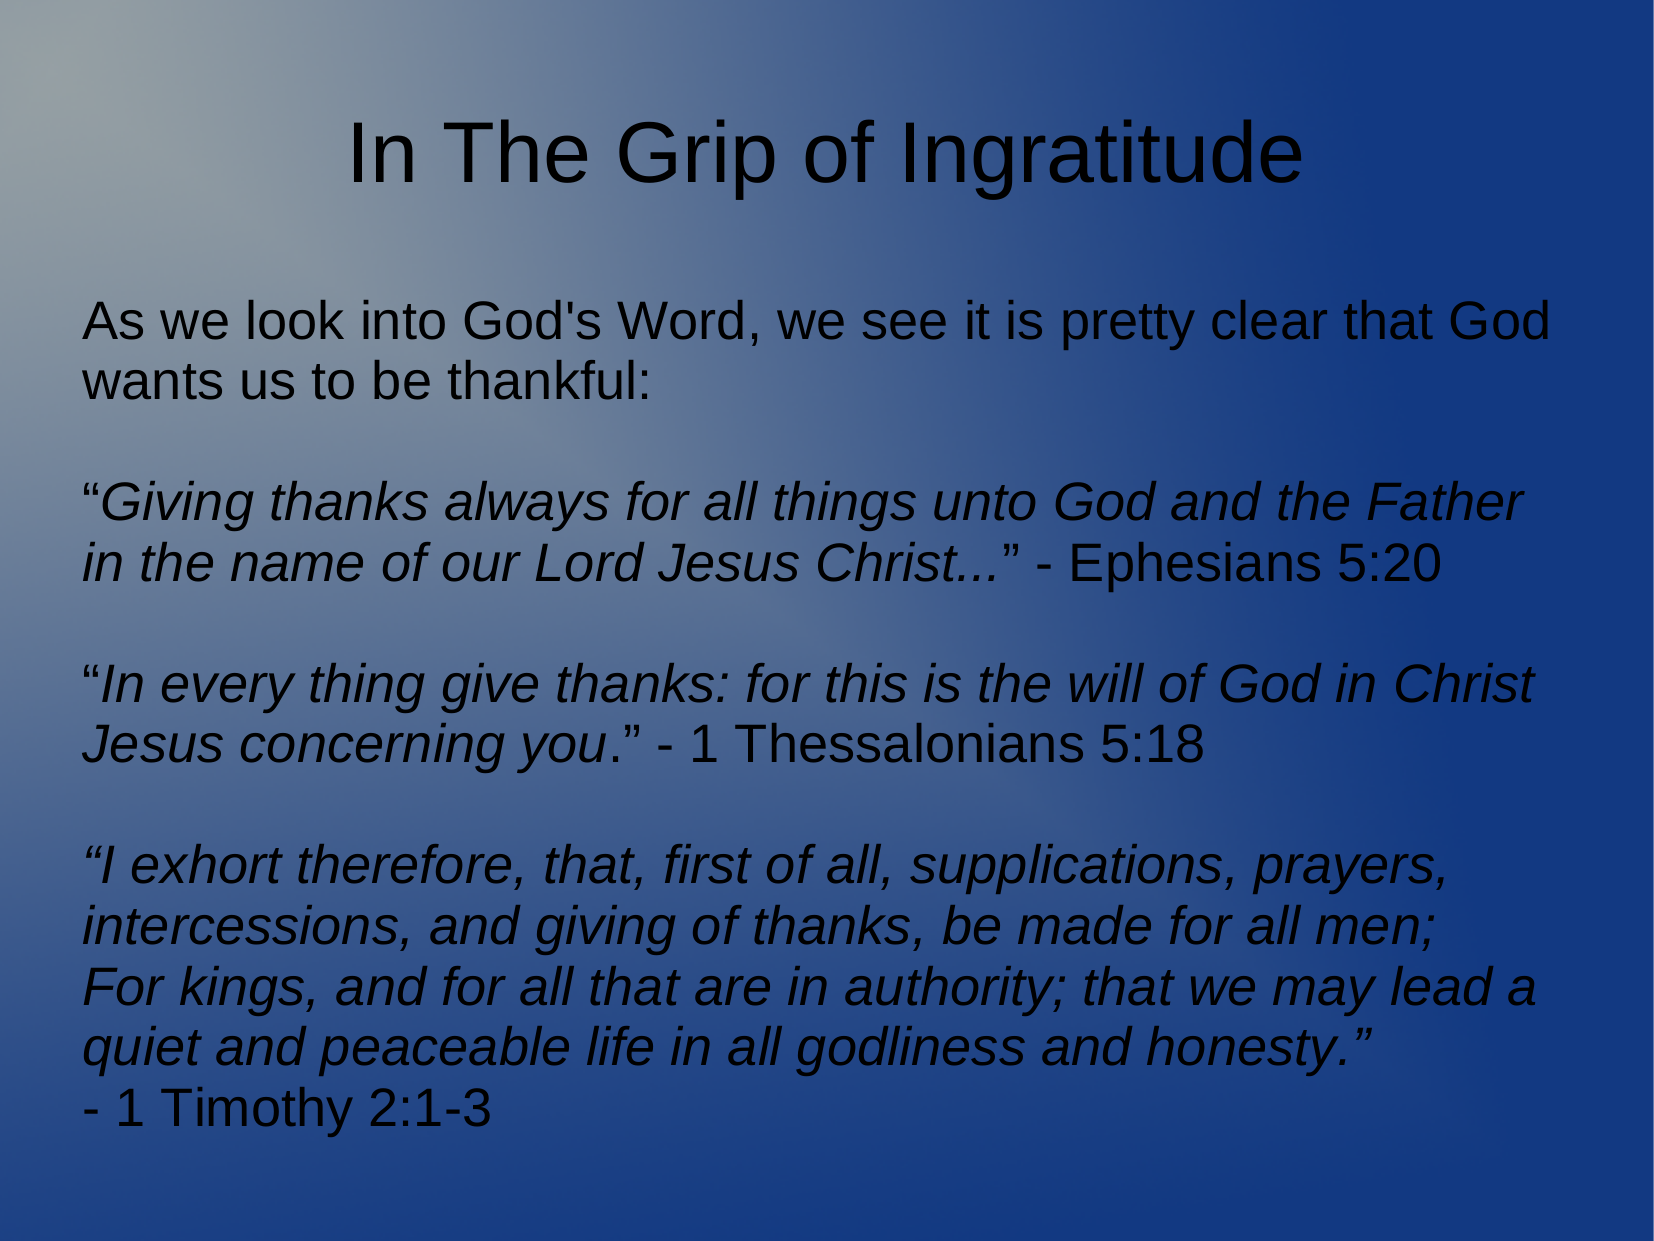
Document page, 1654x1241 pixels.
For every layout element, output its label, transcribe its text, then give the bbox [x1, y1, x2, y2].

picture [0, 0, 1654, 1241]
title In The Grip of Ingratitude [82, 49, 1571, 257]
subtitle As we look into God's Word, we see it is pretty clear that God wants us to be thankful: “Giving thanks always for all things unto God and the Father in the name of our Lord Jesus Christ...” - Ephesians 5:20 “In every thing give thanks: for this is the will of God in Christ Jesus concerning you.” - 1 Thessalonians 5:18 “I exhort therefore, that, first of all, supplications, prayers, intercessions, and giving of thanks, be made for all men; For kings, and for all that are in authority; that we may lead a quiet and peaceable life in all godliness and honesty.” - 1 Timothy 2:1-3 [82, 290, 1571, 1241]
